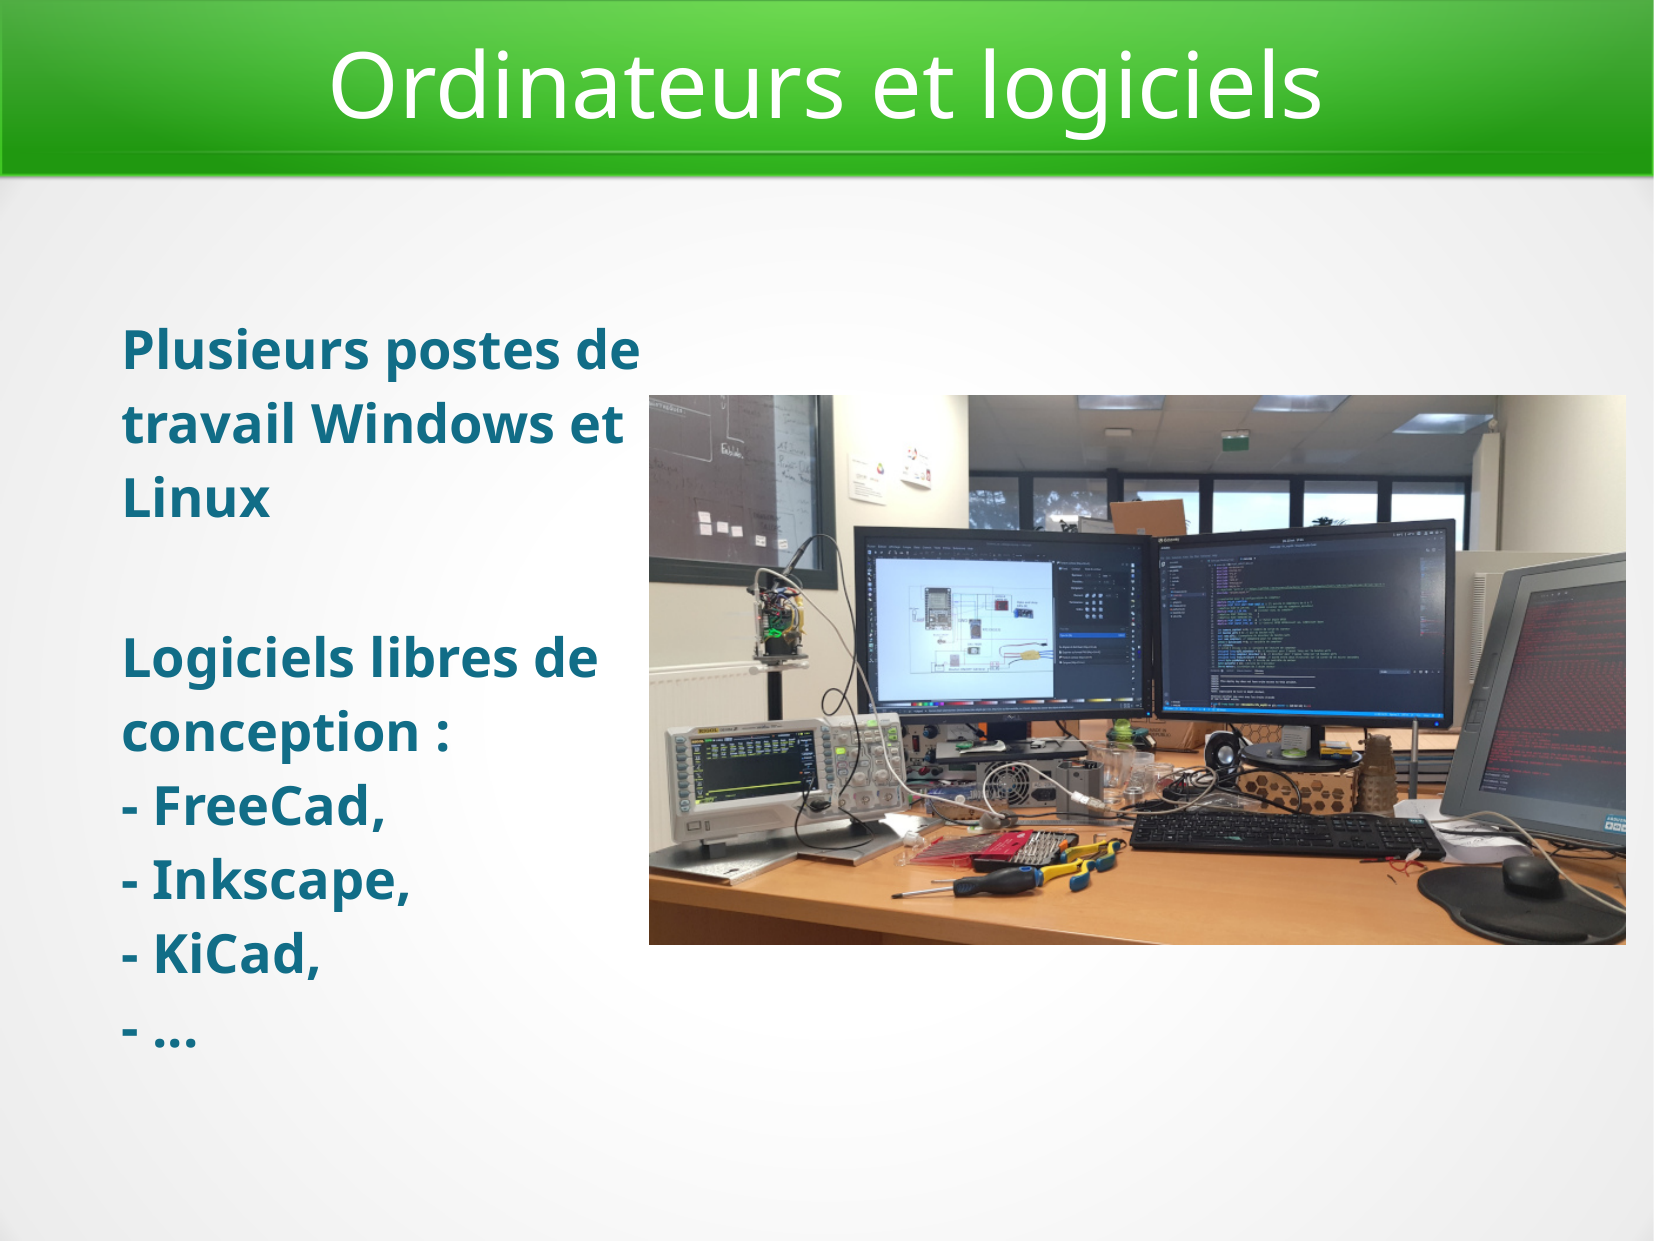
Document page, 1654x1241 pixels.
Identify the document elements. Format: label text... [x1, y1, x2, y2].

text_box Logiciels libres de conception : - FreeCad, - Inkscape, - KiCad, - ... [106, 612, 638, 1016]
picture [0, 0, 1654, 1241]
title Ordinateurs et logiciels [82, 11, 1571, 154]
text_box Plusieurs postes de travail Windows et Linux [106, 304, 709, 514]
